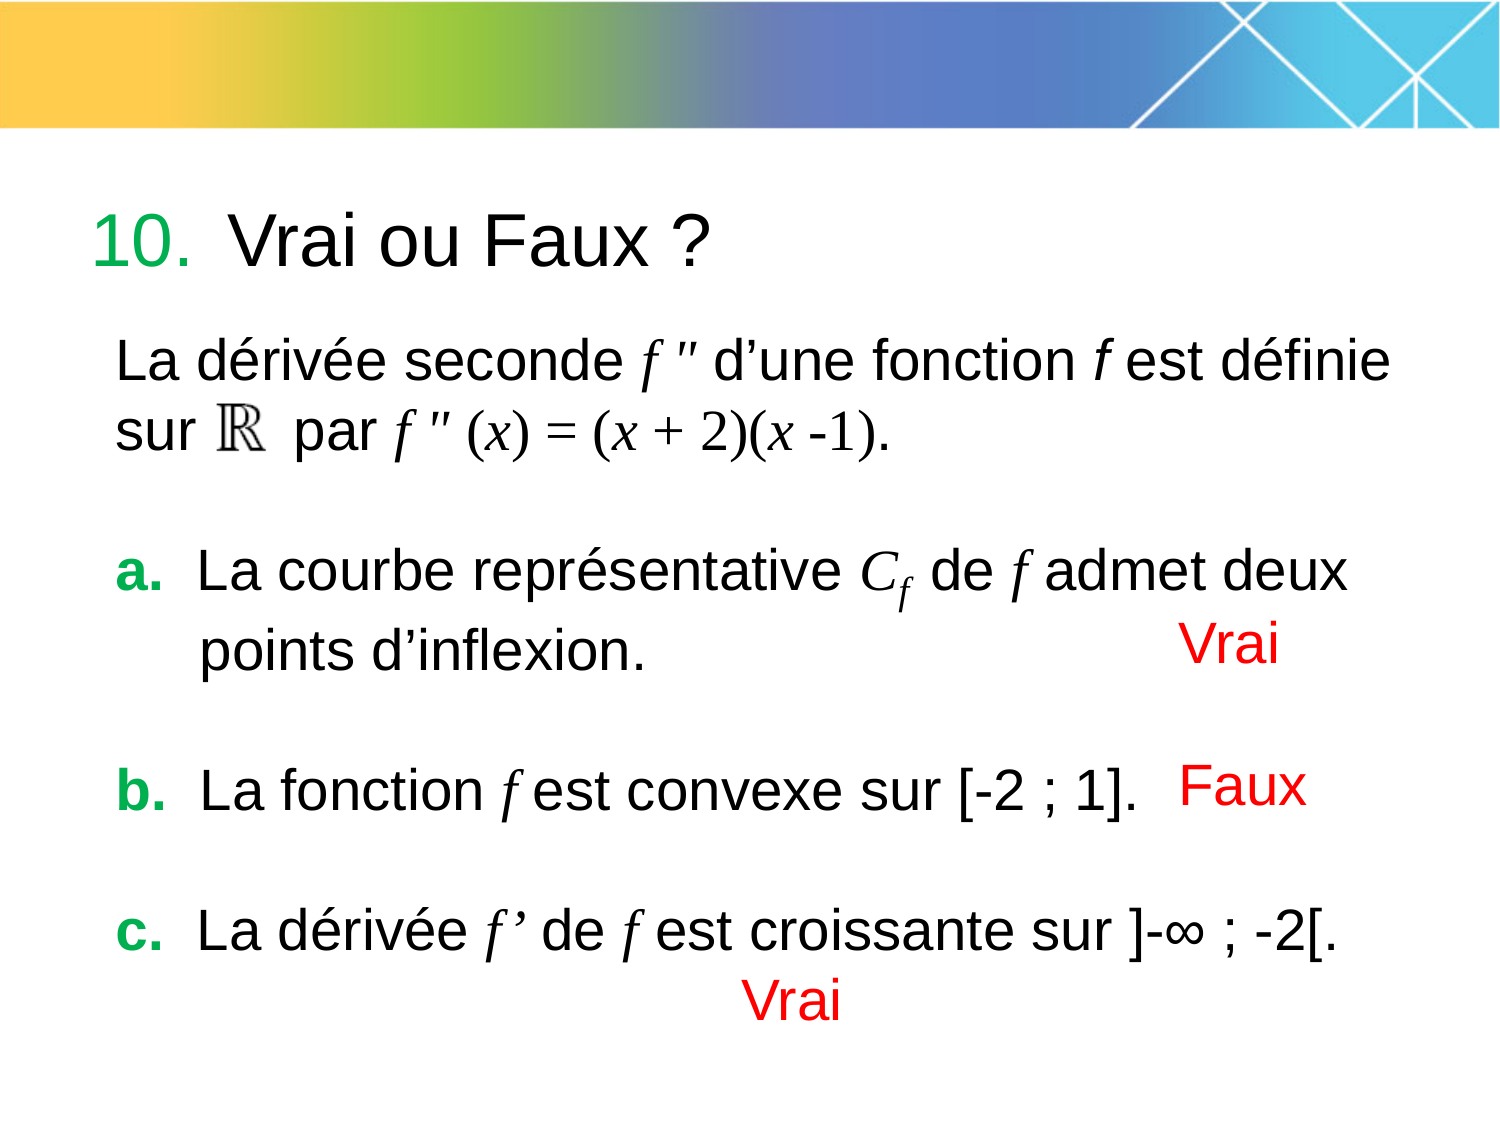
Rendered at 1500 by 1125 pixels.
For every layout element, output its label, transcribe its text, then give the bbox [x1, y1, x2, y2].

picture [206, 385, 274, 459]
text_box La dérivée seconde f " d’une fonction f est définie sur par f " (x) = (x + 2)(x -1). a. La courbe représentative Cf de f admet deux points d’inflexion. b. La fonction f est convexe sur [-2 ; 1]. c. La dérivée f’ de f est croissante sur ]-∞ ; -2[. Vrai [100, 314, 1431, 1037]
text_box Vrai ou Faux ? [75, 164, 1500, 303]
text_box Vrai [1163, 597, 1353, 684]
text_box Faux [1163, 739, 1325, 826]
